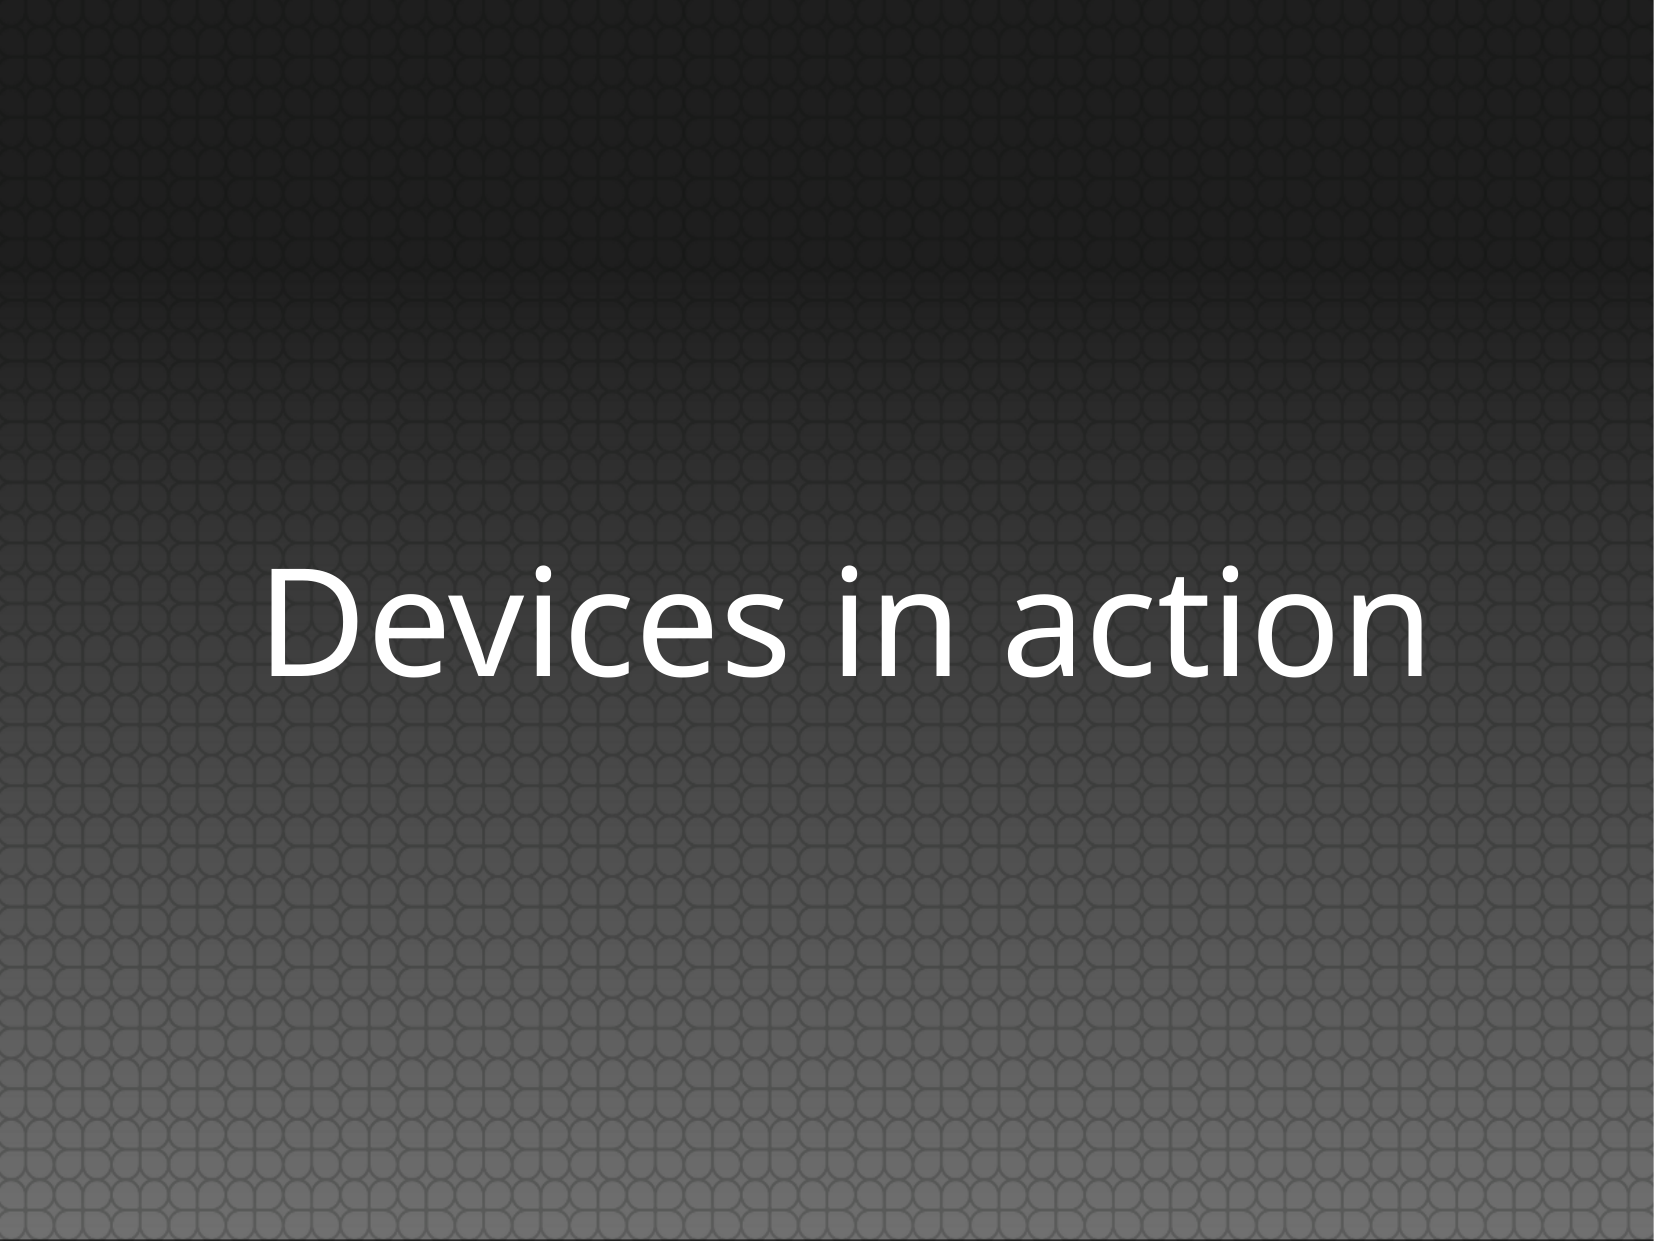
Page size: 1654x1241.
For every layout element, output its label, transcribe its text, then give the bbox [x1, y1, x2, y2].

title Devices in action [75, 525, 1564, 713]
picture [0, 0, 1654, 1241]
